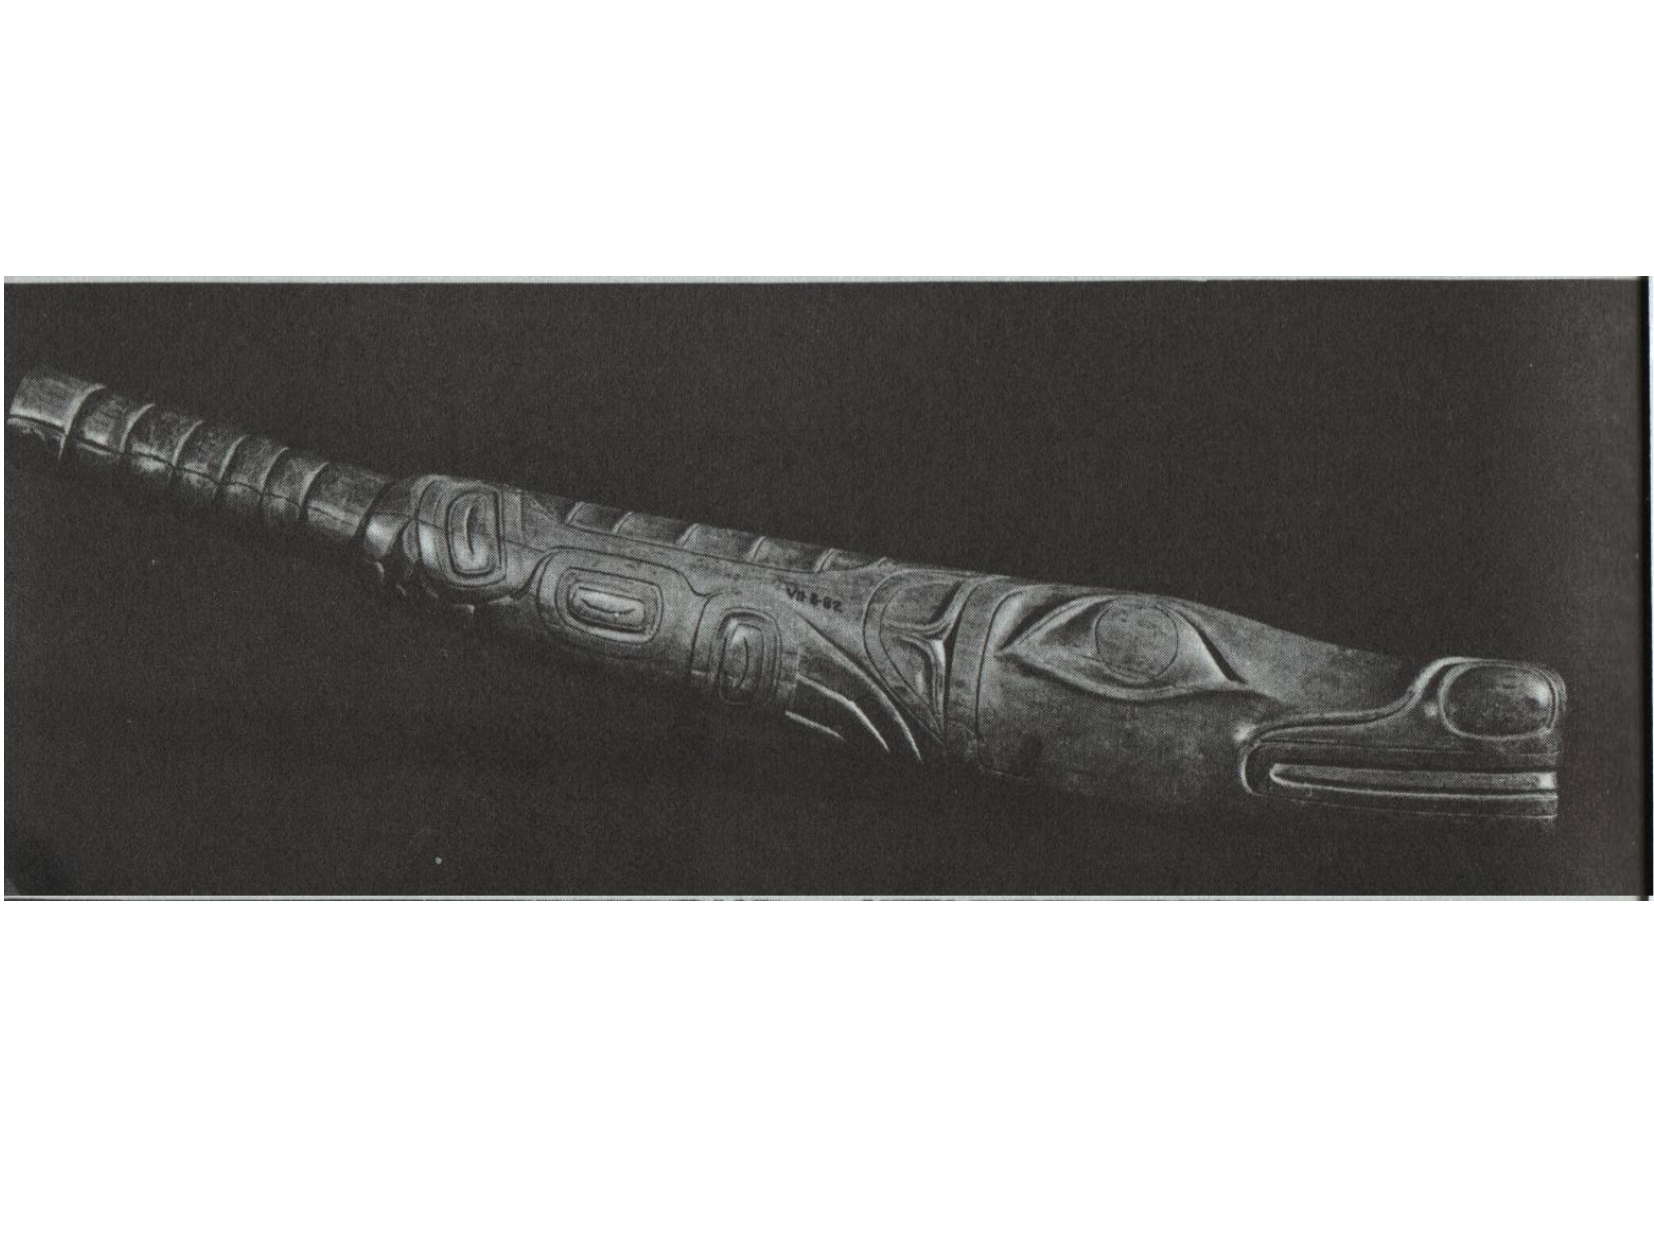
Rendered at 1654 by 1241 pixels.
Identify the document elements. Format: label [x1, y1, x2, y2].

picture [4, 276, 1654, 901]
